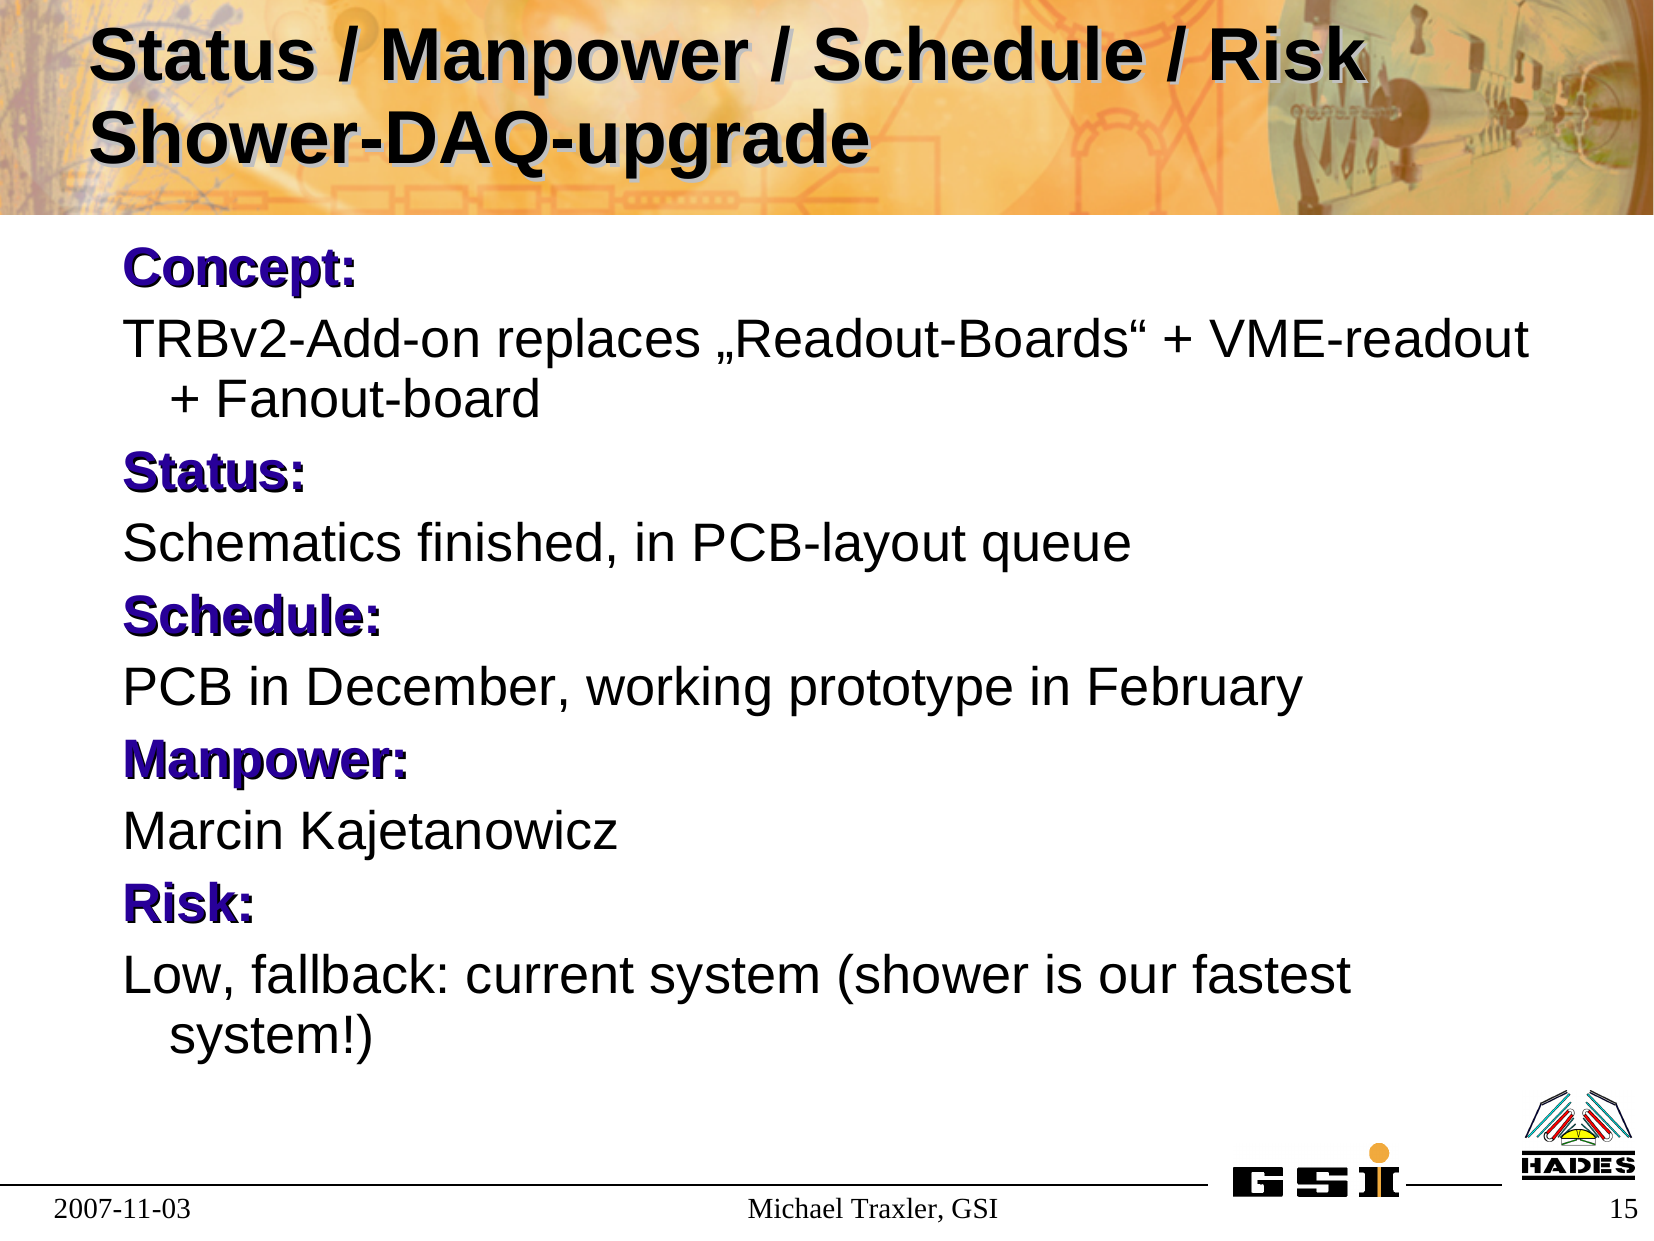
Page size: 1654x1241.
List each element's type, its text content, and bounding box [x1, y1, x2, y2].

picture [0, 0, 1654, 215]
picture [1233, 1143, 1399, 1197]
title Status / Manpower / Schedule / Risk Shower-DAQ-upgrade [88, 0, 1495, 192]
list Concept: TRBv2-Add-on replaces „Readout-Boards“ + VME-readout + Fanout-board Status: Schematics finished, in PCB-layout queue Schedule: PCB in December, working prototype in February Manpower: Marcin Kajetanowicz Risk: Low, fallback: current system (shower is our fastest system!) [47, 236, 1565, 1066]
picture [1522, 1090, 1635, 1180]
